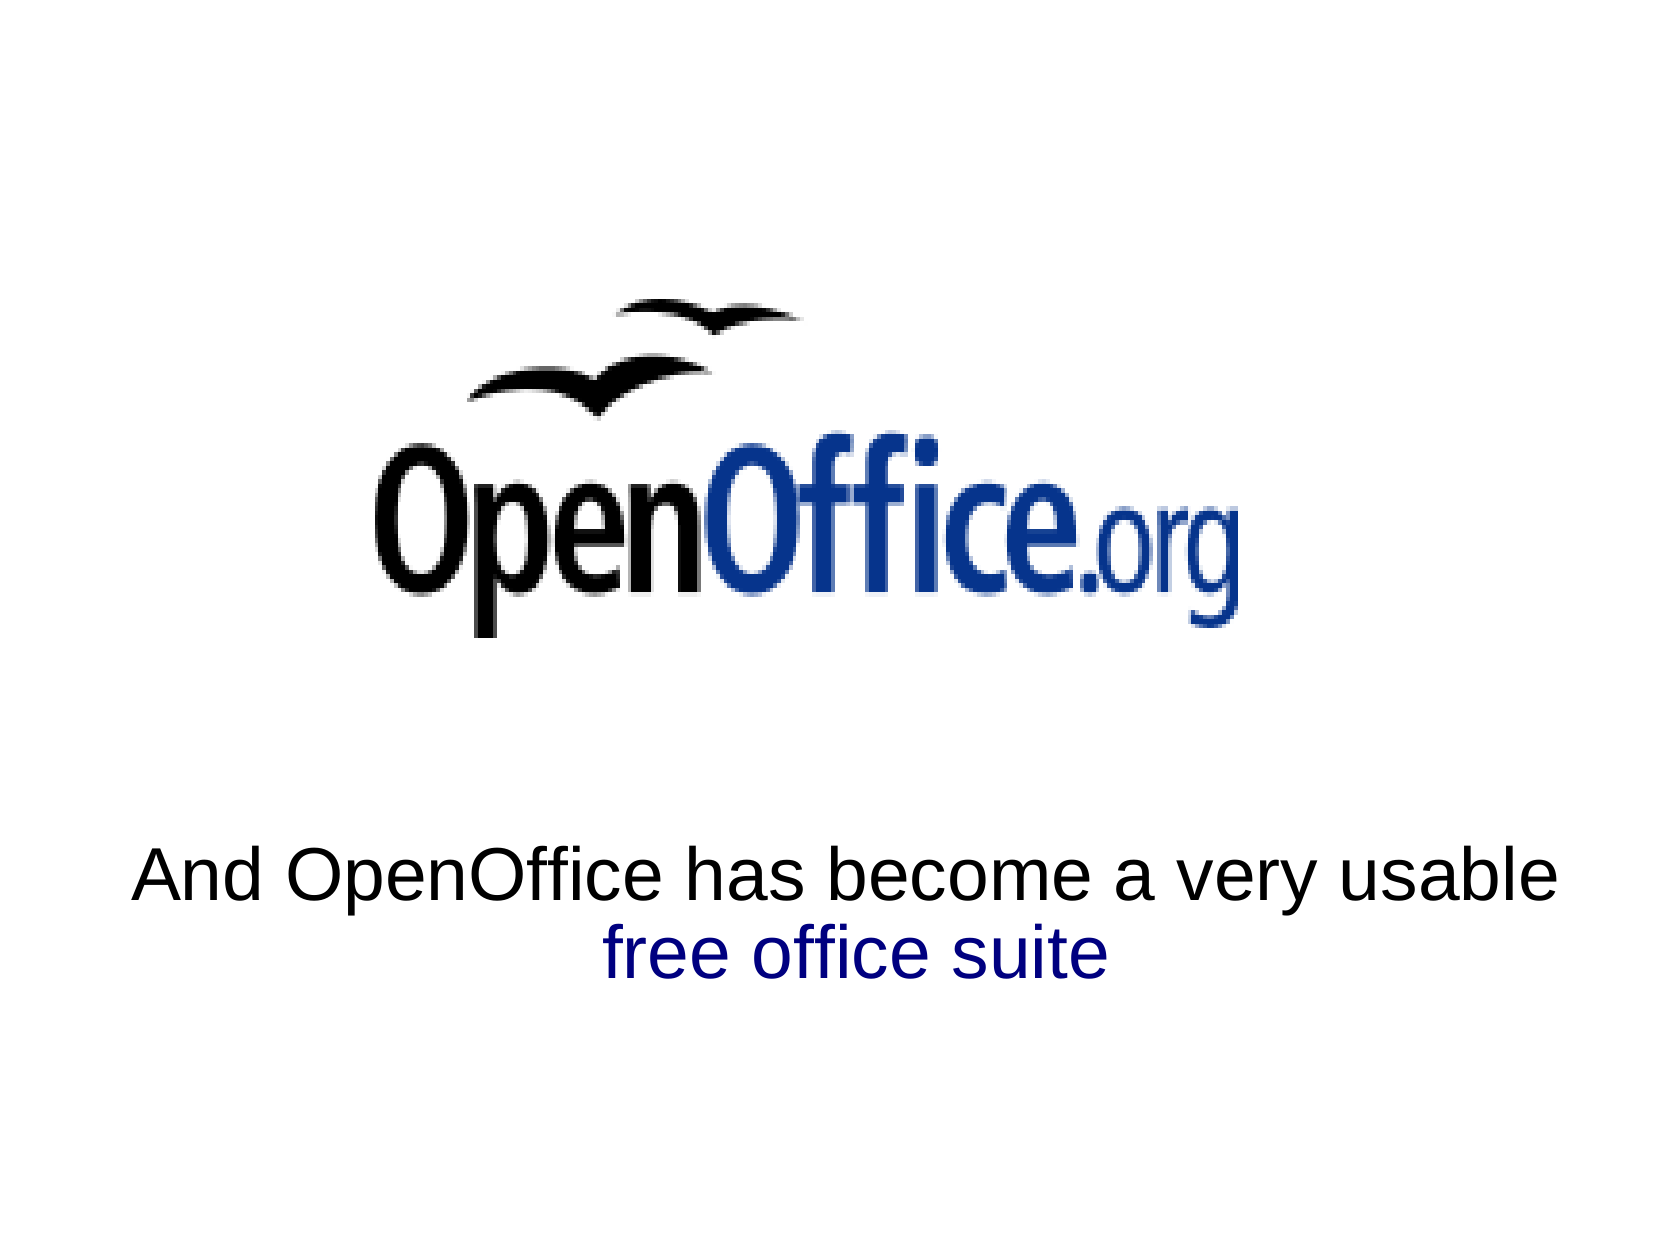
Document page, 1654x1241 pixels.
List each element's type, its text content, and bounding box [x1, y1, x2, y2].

title And OpenOffice has become a very usable free office suite [112, 820, 1601, 1013]
picture [375, 299, 1238, 638]
